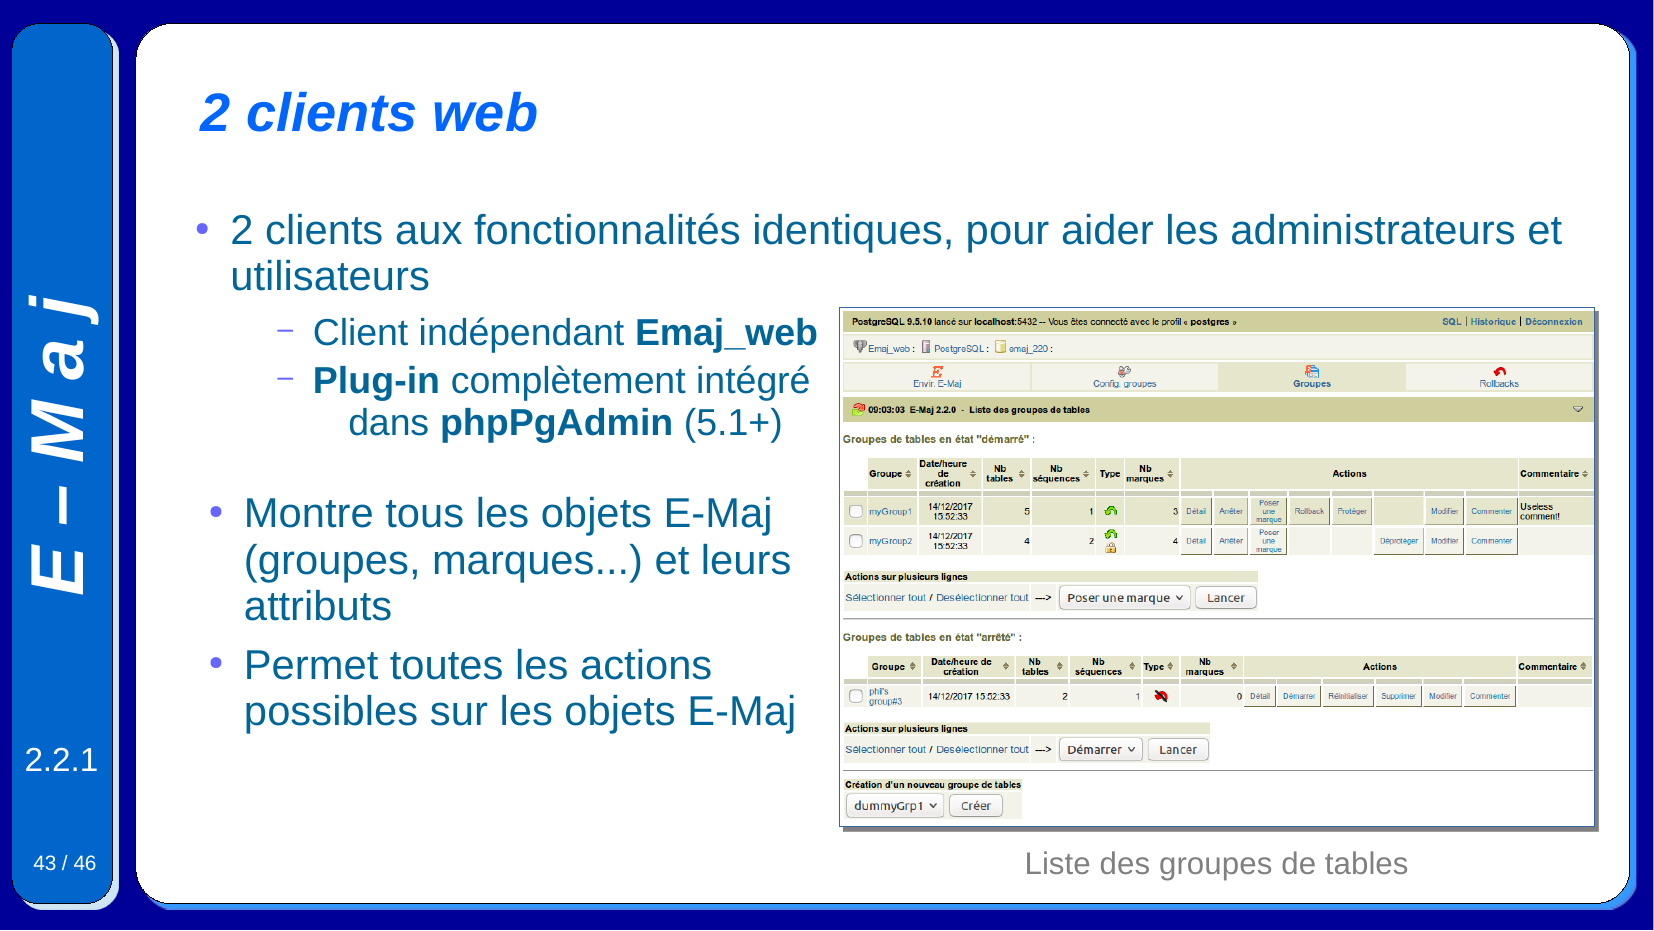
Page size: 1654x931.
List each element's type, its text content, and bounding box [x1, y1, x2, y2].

picture [839, 307, 1595, 827]
list 2 clients aux fonctionnalités identiques, pour aider les administrateurs et utilisateurs Client indépendant Emaj_web Plug-in complètement intégré dans phpPgAdmin (5.1+) [177, 206, 1595, 444]
text_box Liste des groupes de tables [1009, 838, 1425, 889]
list Montre tous les objets E-Maj (groupes, marques...) et leurs attributs Permet toutes les actions possibles sur les objets E-Maj [190, 490, 839, 786]
title 2 clients web [200, 34, 1575, 191]
